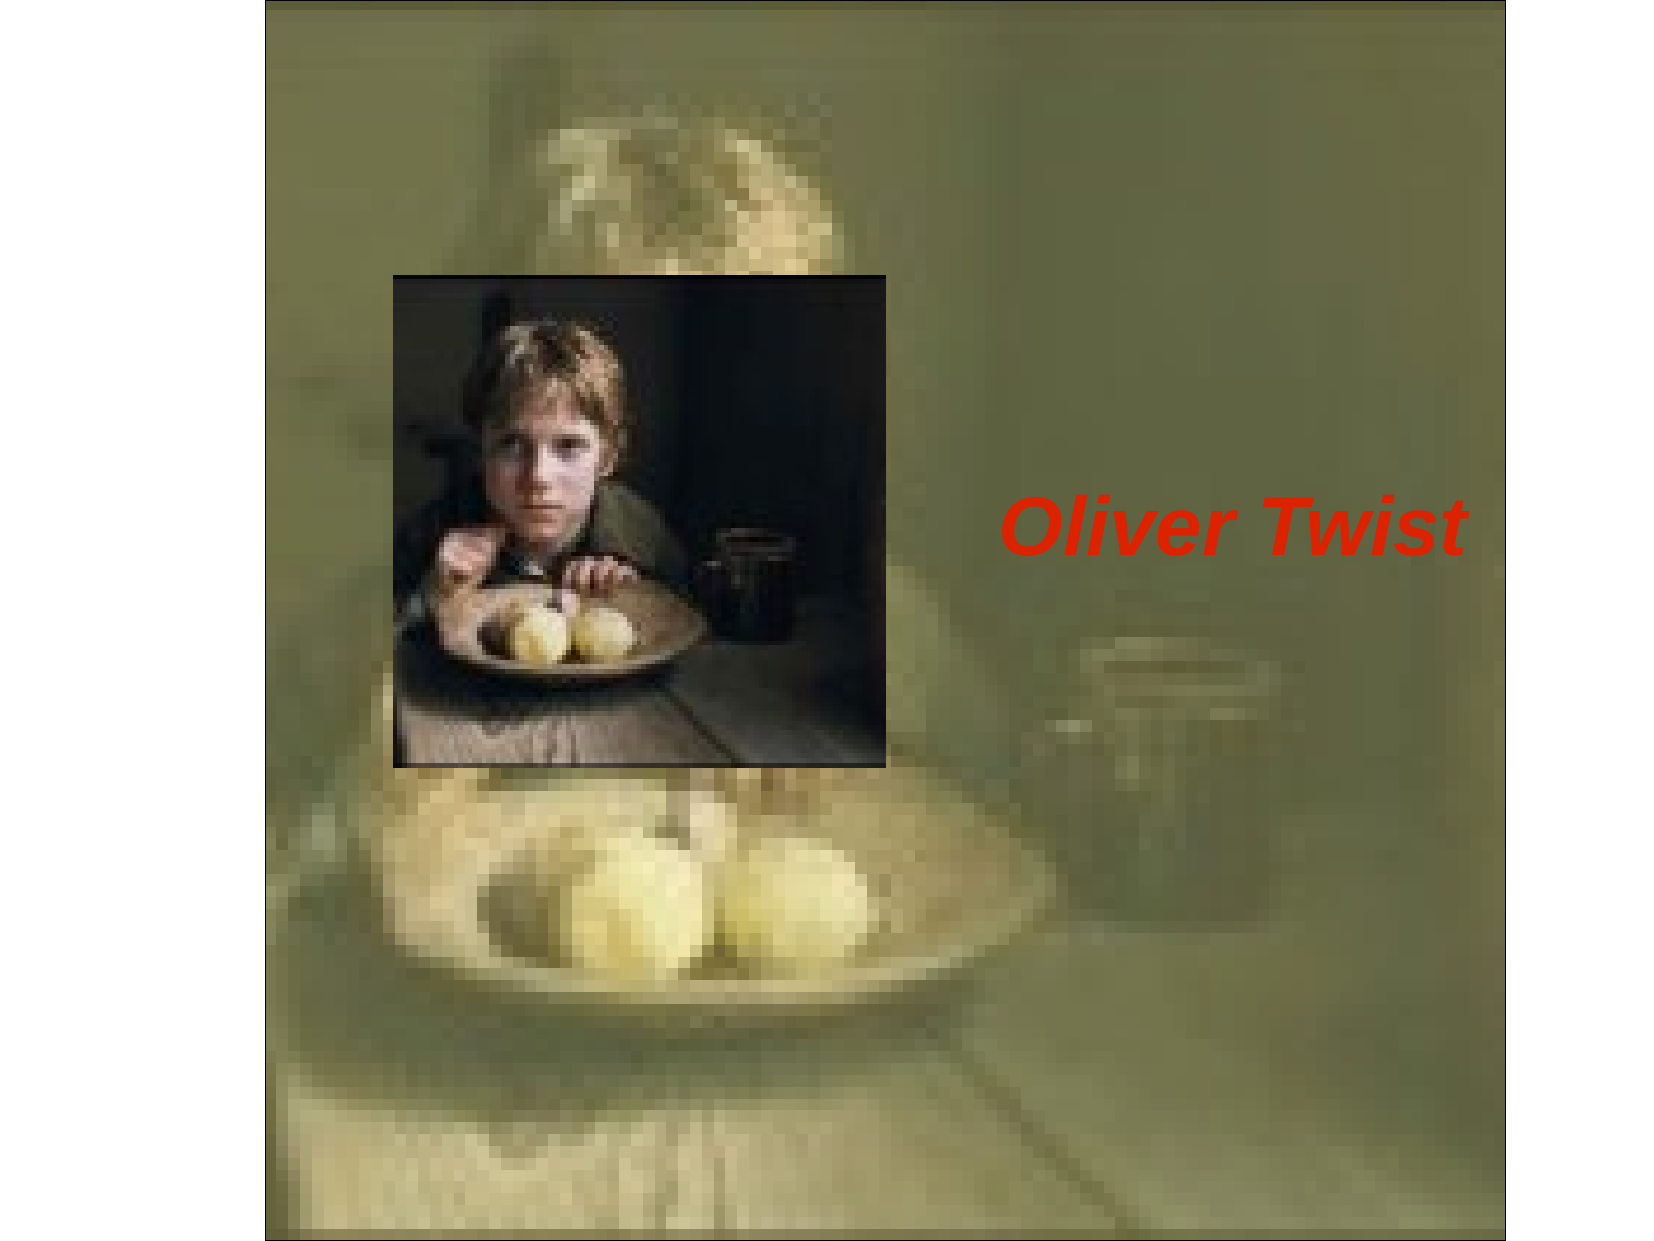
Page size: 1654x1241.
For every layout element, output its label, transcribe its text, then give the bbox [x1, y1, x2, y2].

text_box [227, 0, 1506, 1241]
picture [393, 275, 886, 768]
text_box Oliver Twist [983, 472, 1483, 674]
